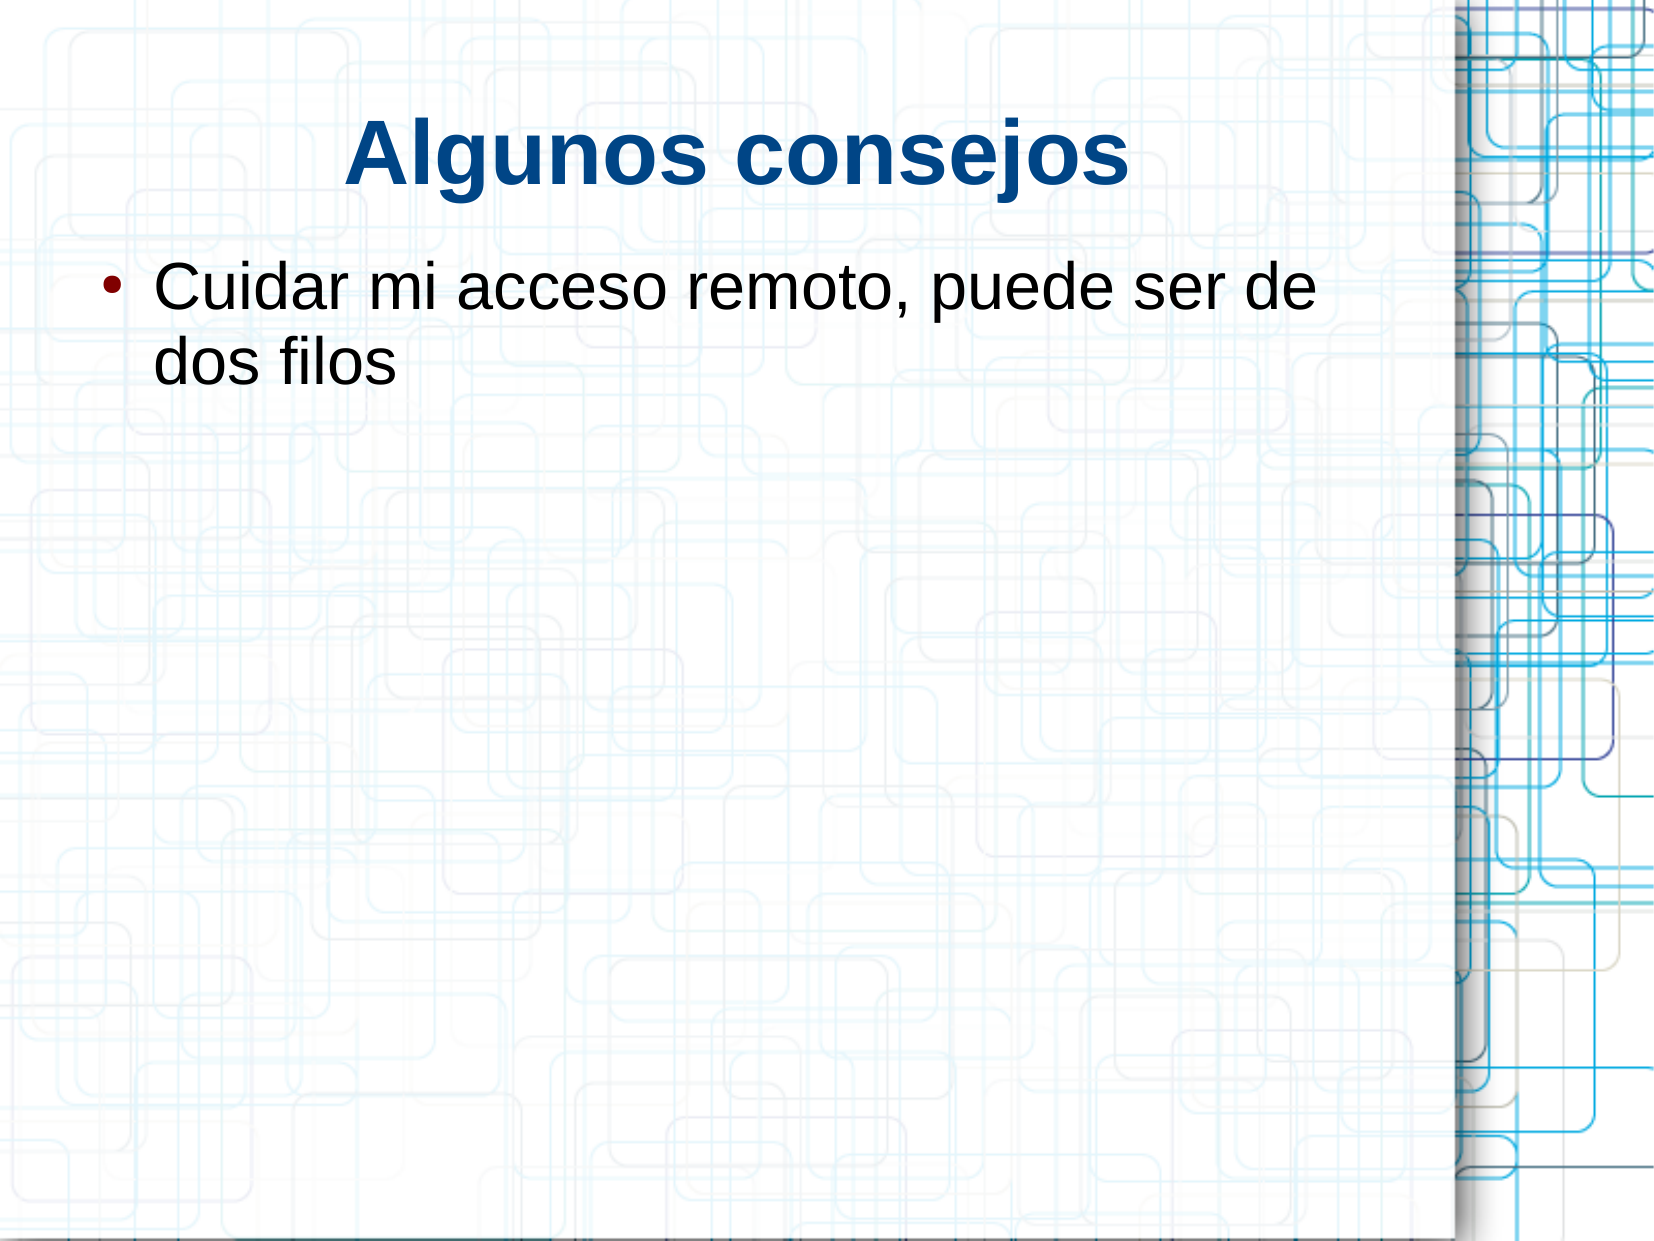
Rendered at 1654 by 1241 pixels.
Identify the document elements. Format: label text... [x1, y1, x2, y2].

title Algunos consejos [59, 56, 1418, 250]
picture [0, 0, 1654, 1241]
list Cuidar mi acceso remoto, puede ser de dos filos [82, 249, 1418, 1054]
